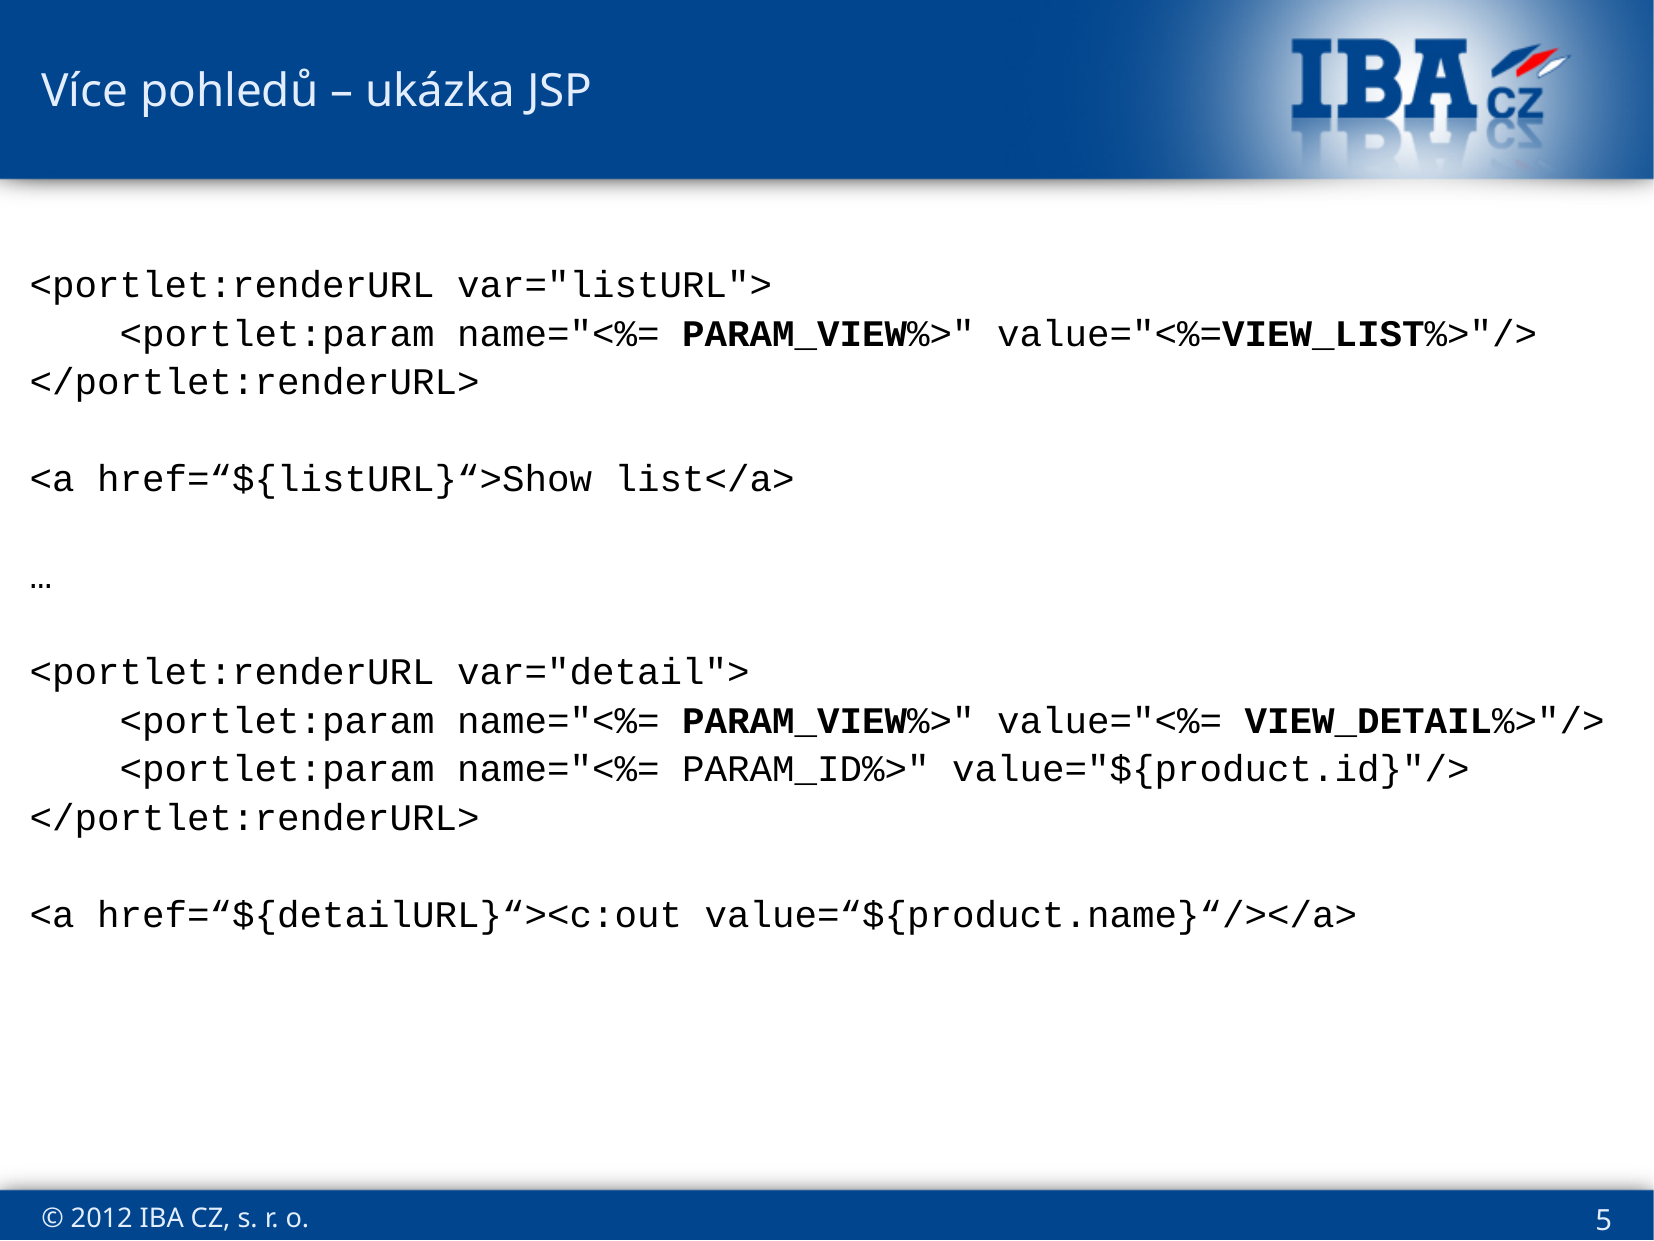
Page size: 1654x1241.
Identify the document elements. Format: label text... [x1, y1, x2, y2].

list <portlet:renderURL var="listURL"> <portlet:param name="<%= PARAM_VIEW%>" value="<%=VIEW_LIST%>"/> </portlet:renderURL> <a href=“${listURL}“>Show list</a> … <portlet:renderURL var="detail"> <portlet:param name="<%= PARAM_VIEW%>" value="<%= VIEW_DETAIL%>"/> <portlet:param name="<%= PARAM_ID%>" value="${product.id}"/> </portlet:renderURL> <a href=“${detailURL}“><c:out value=“${product.name}“/></a> [29, 218, 1625, 1038]
picture [0, 0, 1654, 1240]
title Více pohledů – ukázka JSP [41, 7, 1105, 170]
